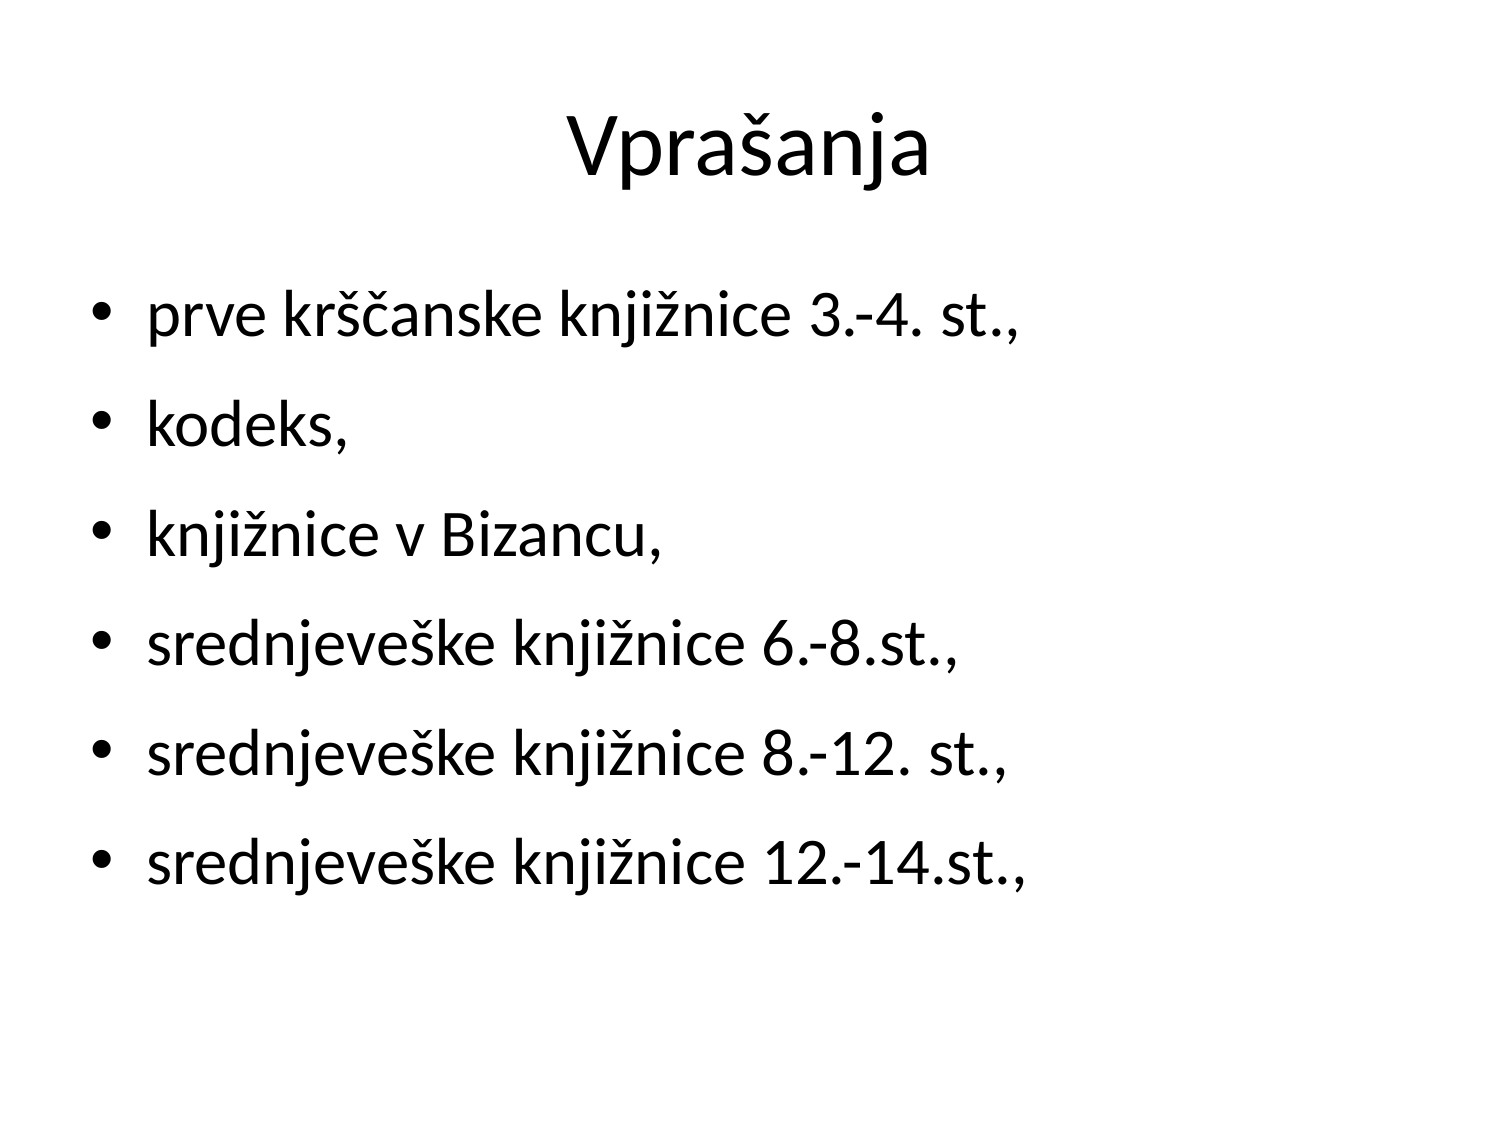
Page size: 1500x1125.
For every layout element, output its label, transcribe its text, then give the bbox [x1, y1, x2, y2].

list prve krščanske knjižnice 3.-4. st., kodeks, knjižnice v Bizancu, srednjeveške knjižnice 6.-8.st., srednjeveške knjižnice 8.-12. st., srednjeveške knjižnice 12.-14.st., [75, 262, 1425, 1005]
title Vprašanja [75, 45, 1425, 233]
